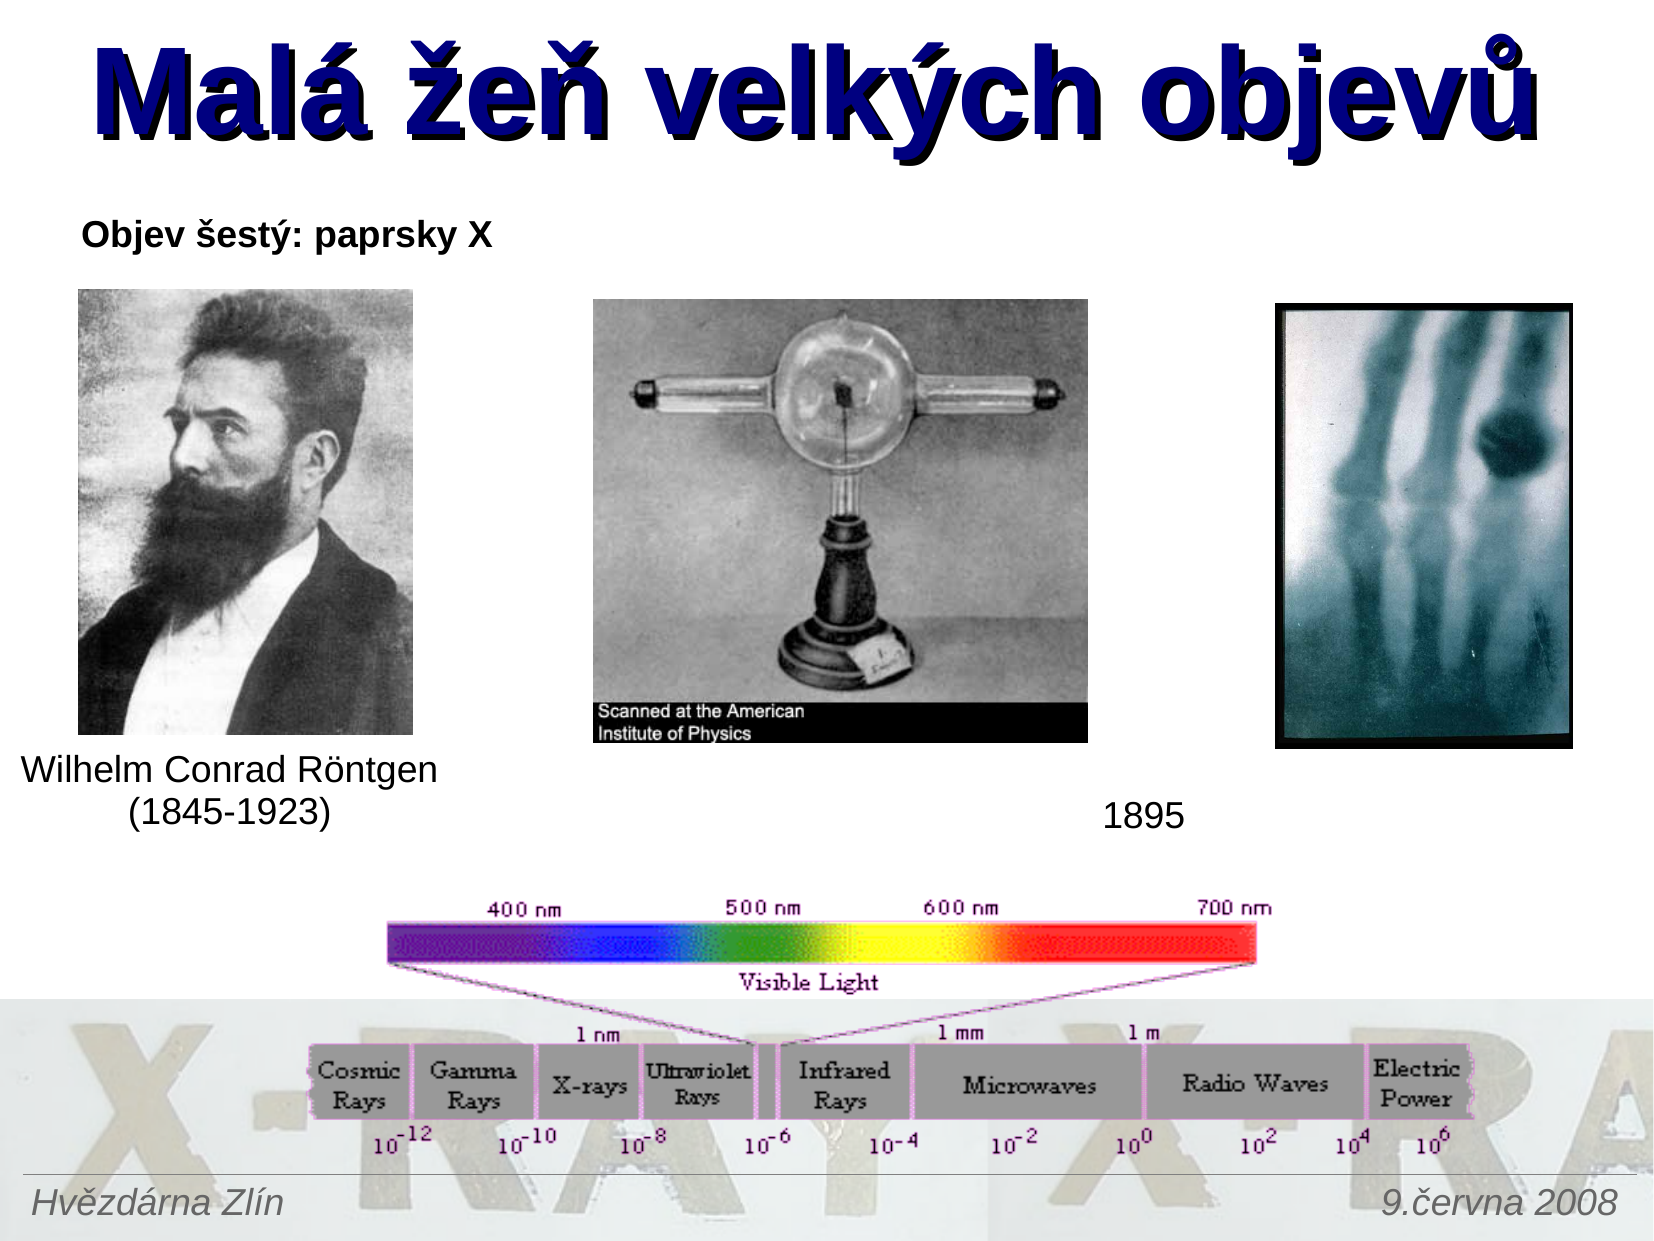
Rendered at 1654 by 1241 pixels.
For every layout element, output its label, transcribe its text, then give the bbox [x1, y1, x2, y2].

text_box Objev šestý: paprsky X [66, 205, 509, 263]
text_box Malá žeň velkých objevů [75, 13, 1558, 169]
picture [0, 896, 1654, 1241]
text_box Wilhelm Conrad Röntgen (1845-1923) [5, 740, 502, 843]
text_box 1895 [1087, 787, 1201, 845]
picture [1271, 300, 1576, 752]
picture [593, 299, 1088, 743]
picture [75, 286, 416, 738]
text_box Hvězdárna Zlín 9.června 2008 [16, 1174, 1633, 1232]
